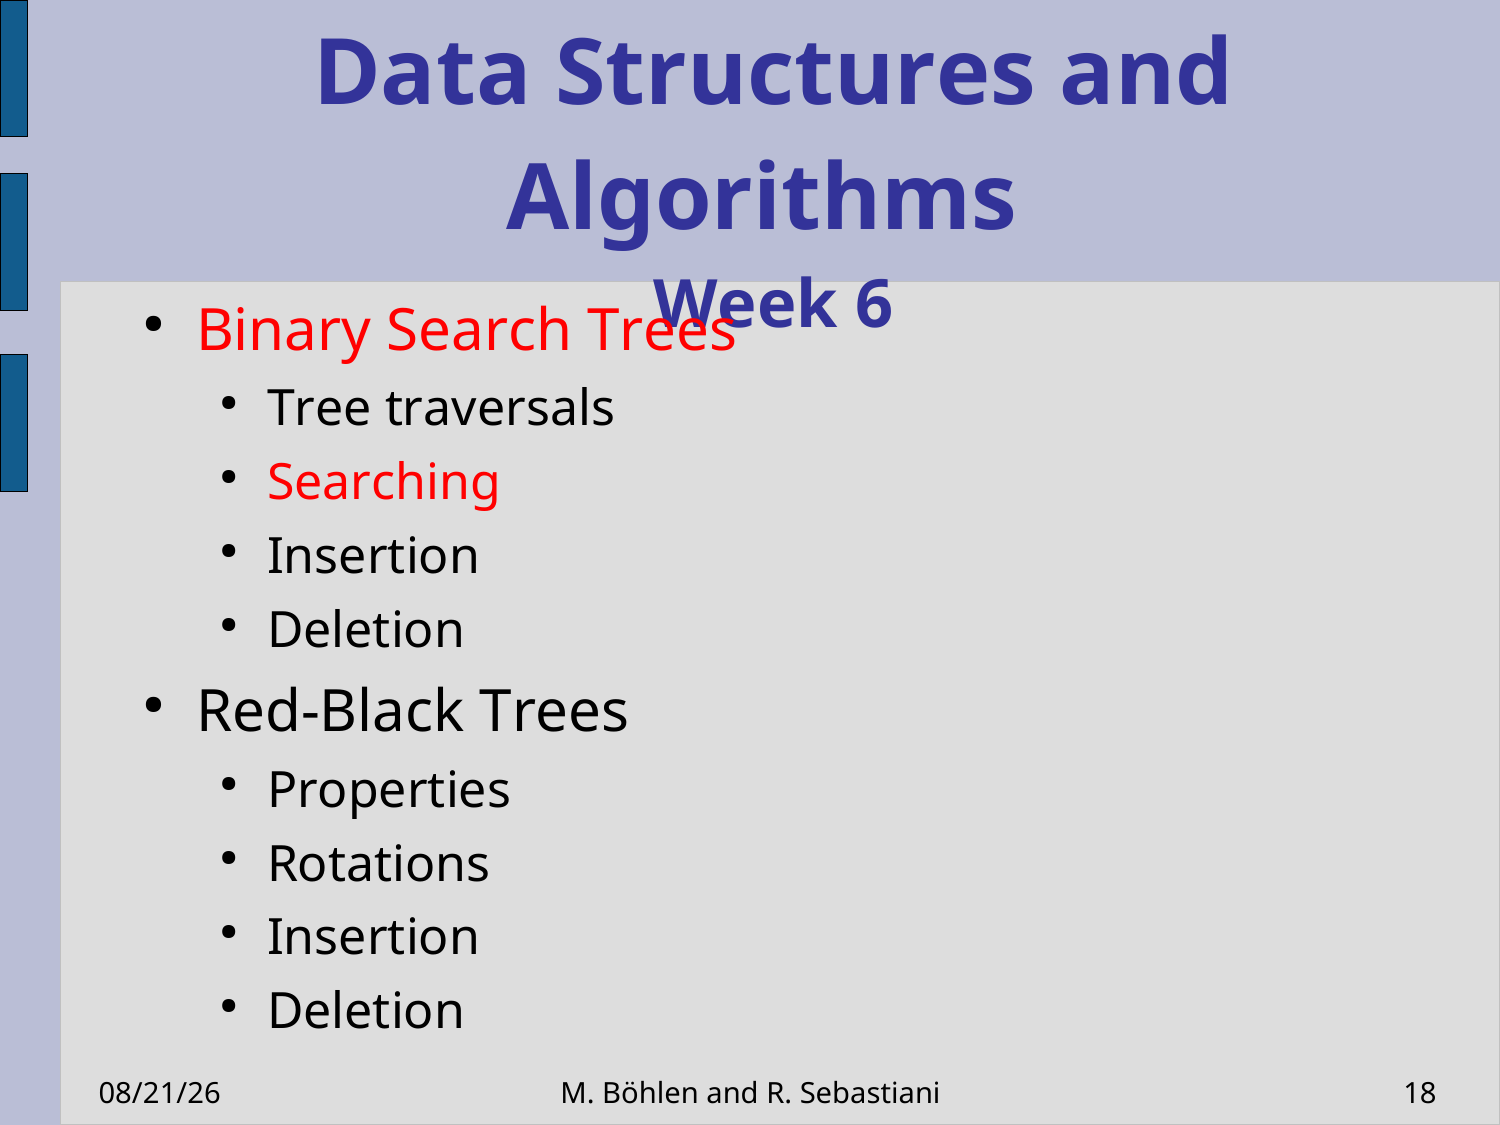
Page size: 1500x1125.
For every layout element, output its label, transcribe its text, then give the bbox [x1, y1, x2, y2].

subtitle Binary Search Trees Tree traversals Searching Insertion Deletion Red-Black Trees Properties Rotations Insertion Deletion [110, 305, 1392, 1030]
title Data Structures and Algorithms Week 6 [65, 68, 1482, 285]
